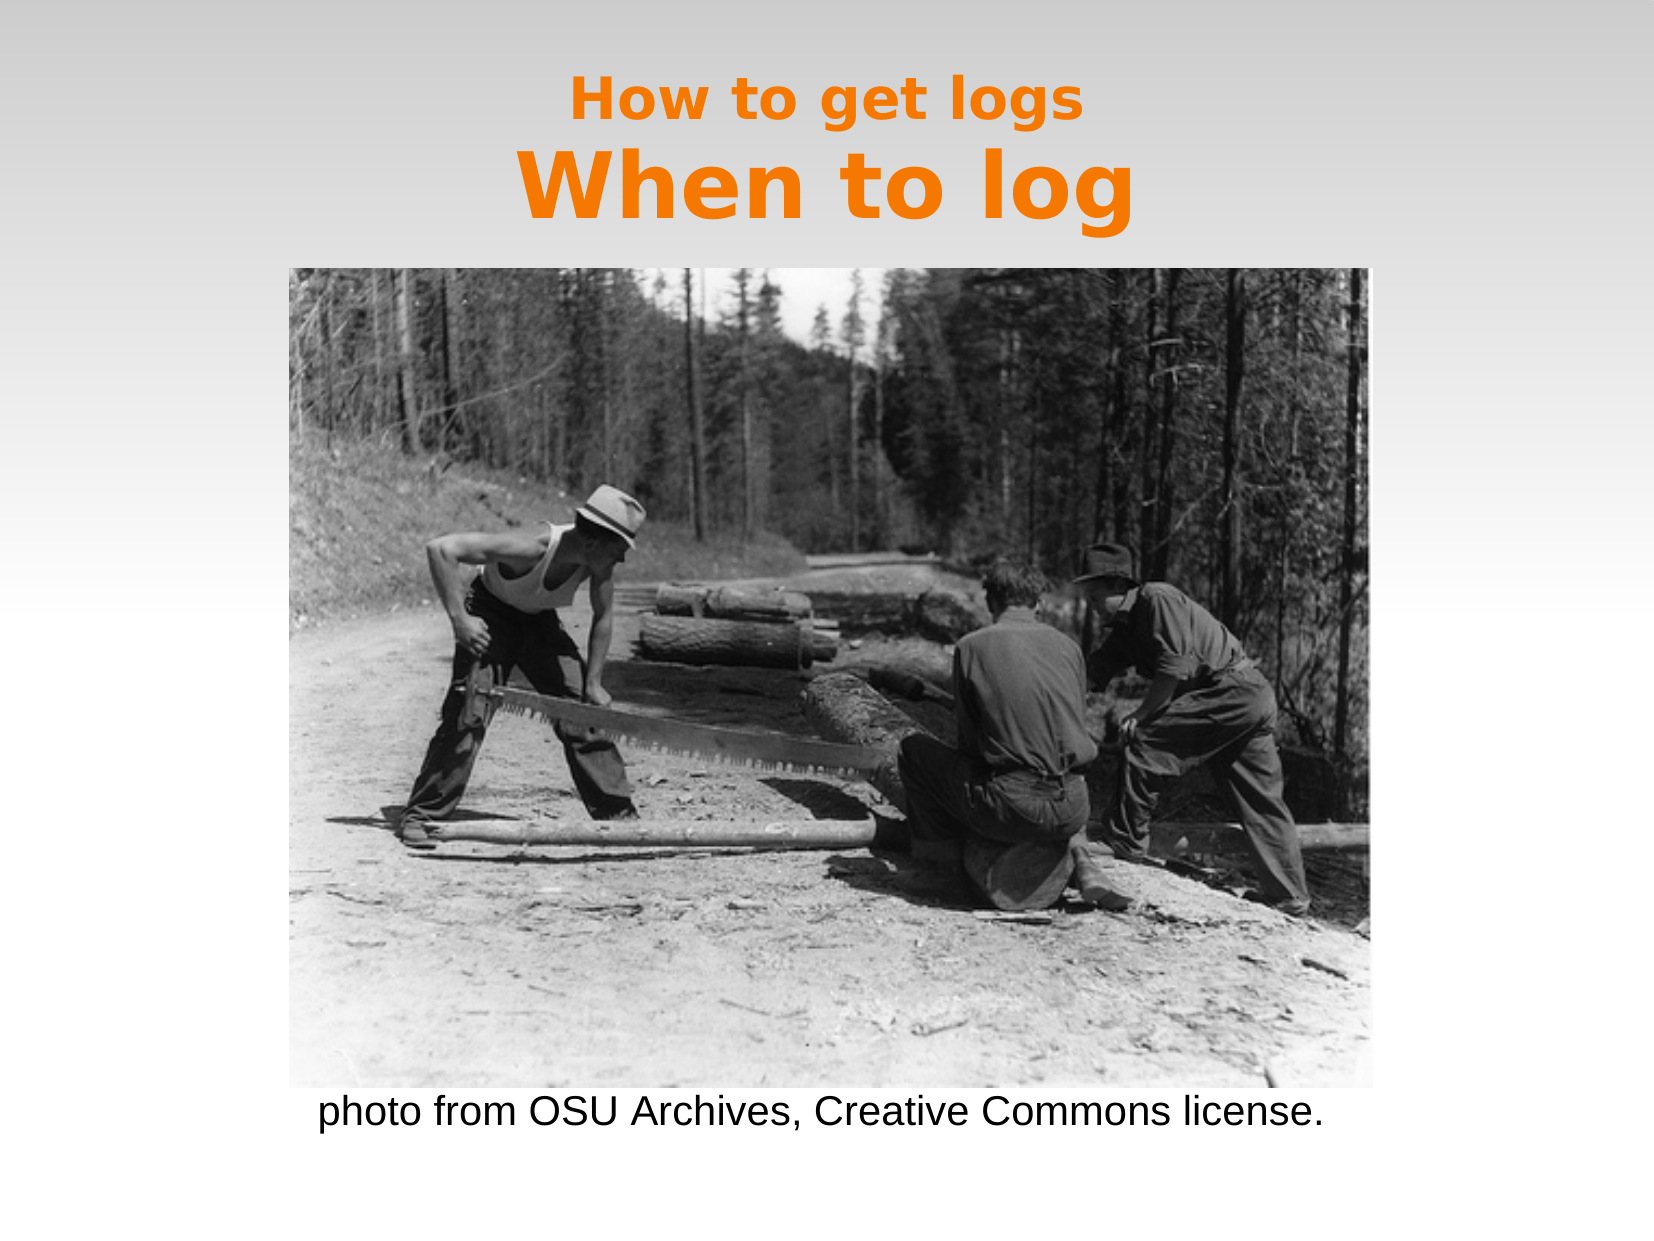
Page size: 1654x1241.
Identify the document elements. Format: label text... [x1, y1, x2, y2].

title How to get logs When to log [82, 49, 1571, 257]
list photo from OSU Archives, Creative Commons license. [229, 1087, 1501, 1135]
picture [289, 268, 1373, 1087]
